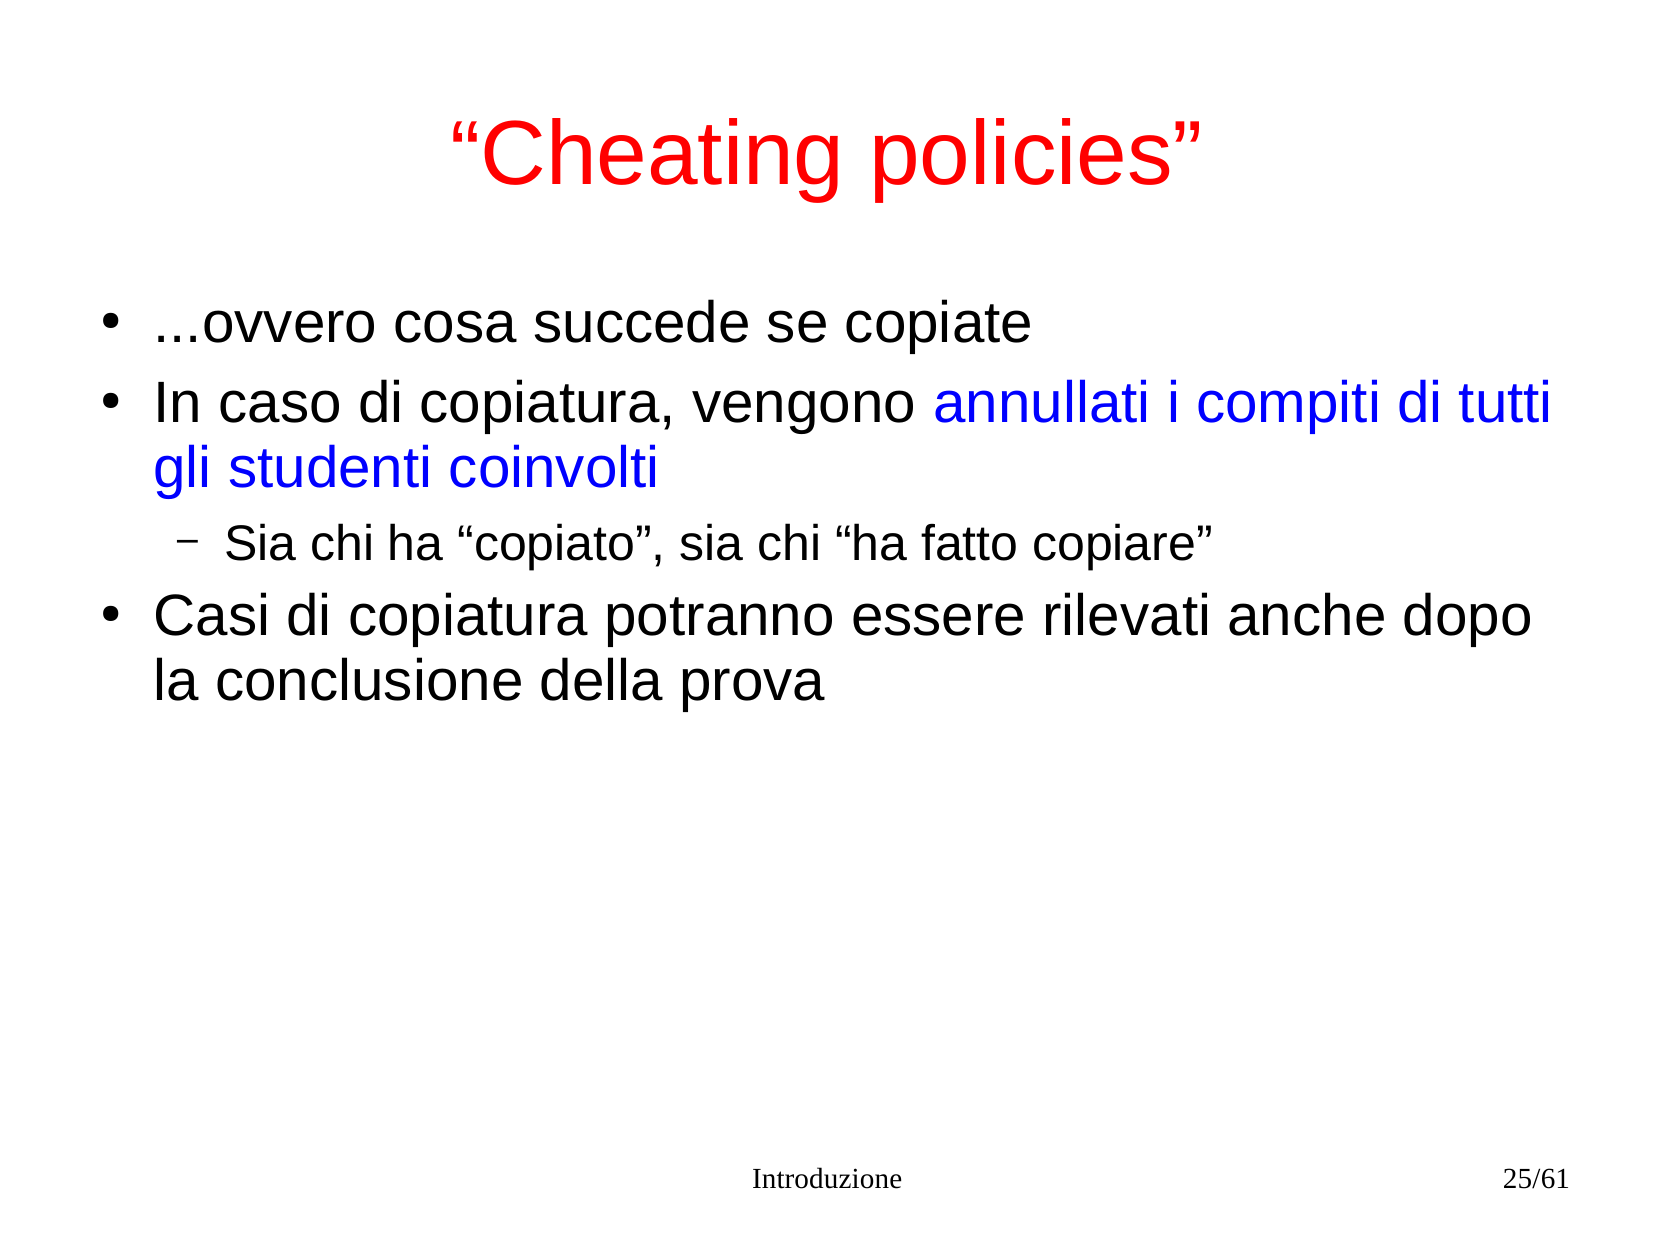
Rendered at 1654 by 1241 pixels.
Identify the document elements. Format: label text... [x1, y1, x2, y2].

list ...ovvero cosa succede se copiate In caso di copiatura, vengono annullati i compiti di tutti gli studenti coinvolti Sia chi ha “copiato”, sia chi “ha fatto copiare” Casi di copiatura potranno essere rilevati anche dopo la conclusione della prova [82, 290, 1571, 1126]
title “Cheating policies” [82, 49, 1571, 257]
